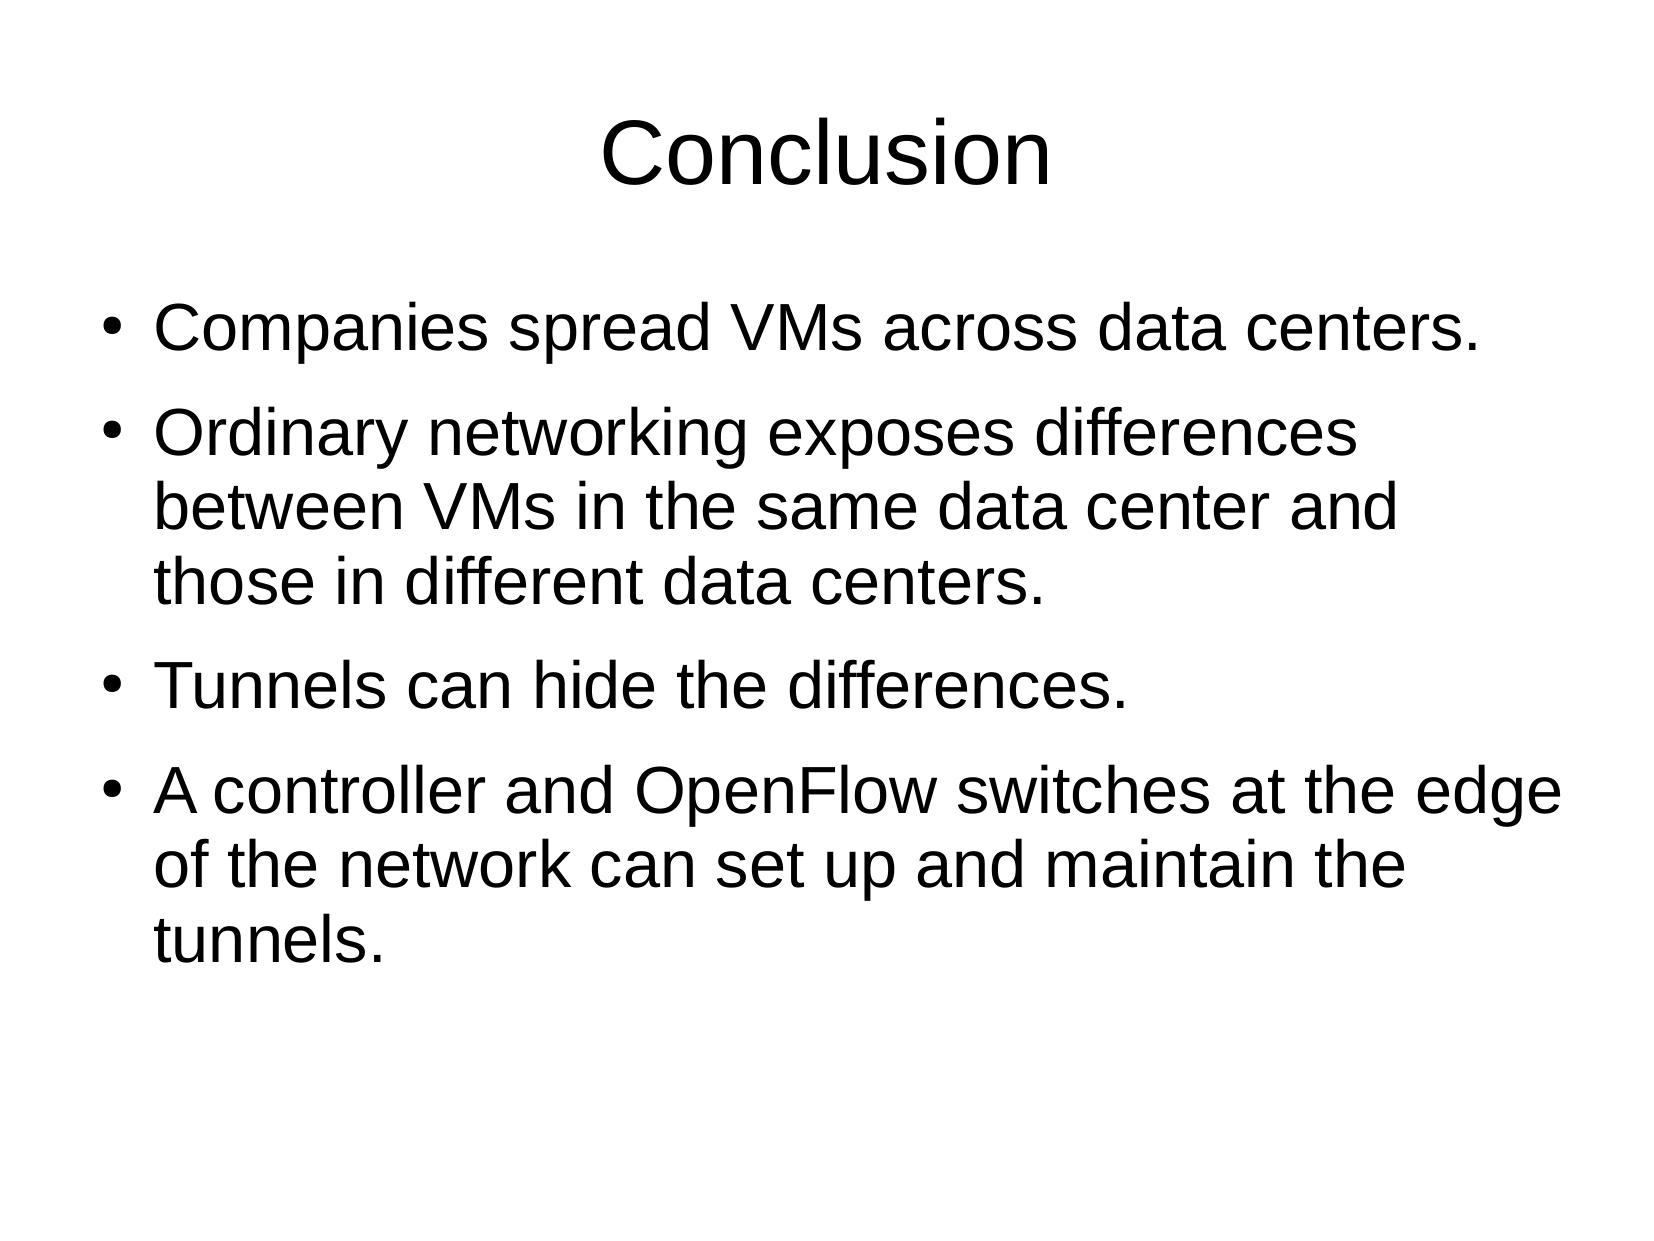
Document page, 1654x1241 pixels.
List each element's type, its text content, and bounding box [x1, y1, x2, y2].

list Companies spread VMs across data centers. Ordinary networking exposes differences between VMs in the same data center and those in different data centers. Tunnels can hide the differences. A controller and OpenFlow switches at the edge of the network can set up and maintain the tunnels. [82, 290, 1571, 1109]
title Conclusion [82, 56, 1571, 250]
